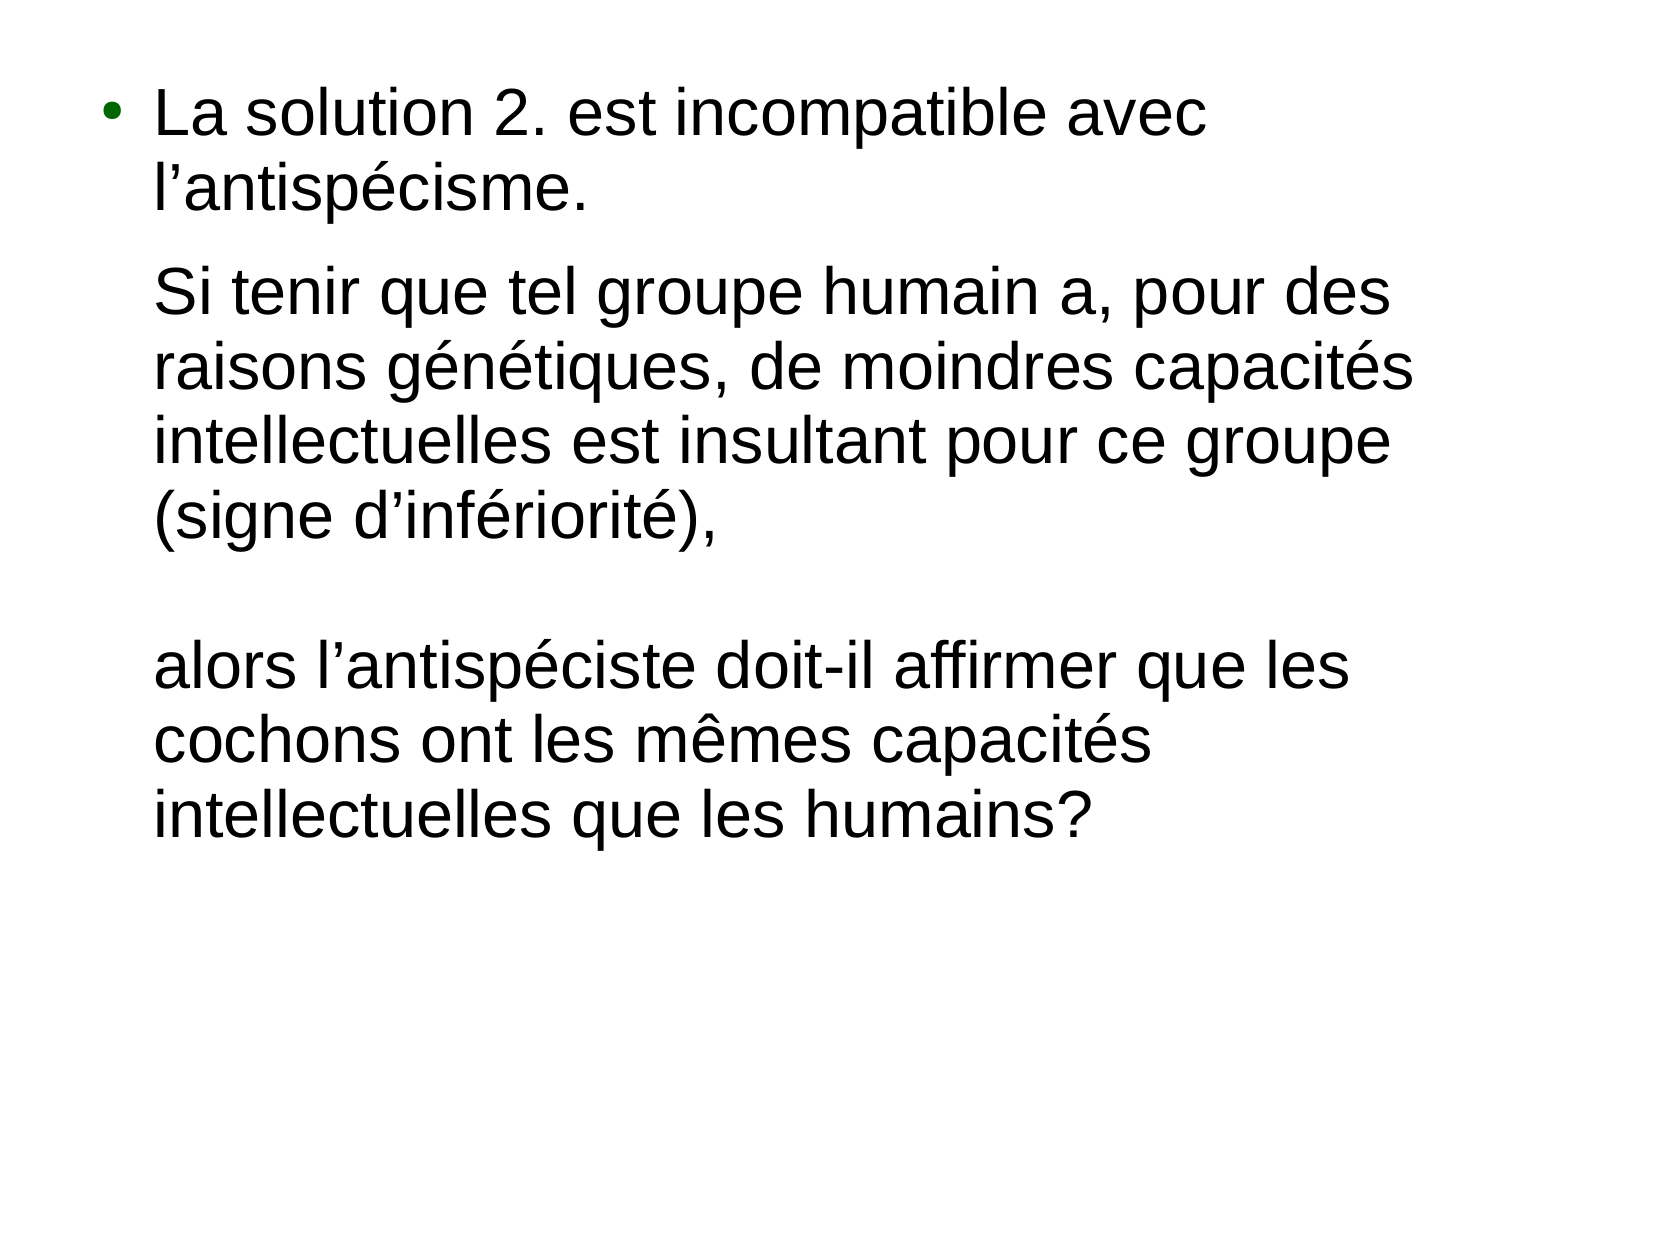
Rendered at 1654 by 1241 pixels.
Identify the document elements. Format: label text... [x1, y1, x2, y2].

list La solution 2. est incompatible avec l’antispécisme. Si tenir que tel groupe humain a, pour des raisons génétiques, de moindres capacités intellectuelles est insultant pour ce groupe (signe d’infériorité), alors l’antispéciste doit-il affirmer que les cochons ont les mêmes capacités intellectuelles que les humains? [82, 75, 1571, 1186]
